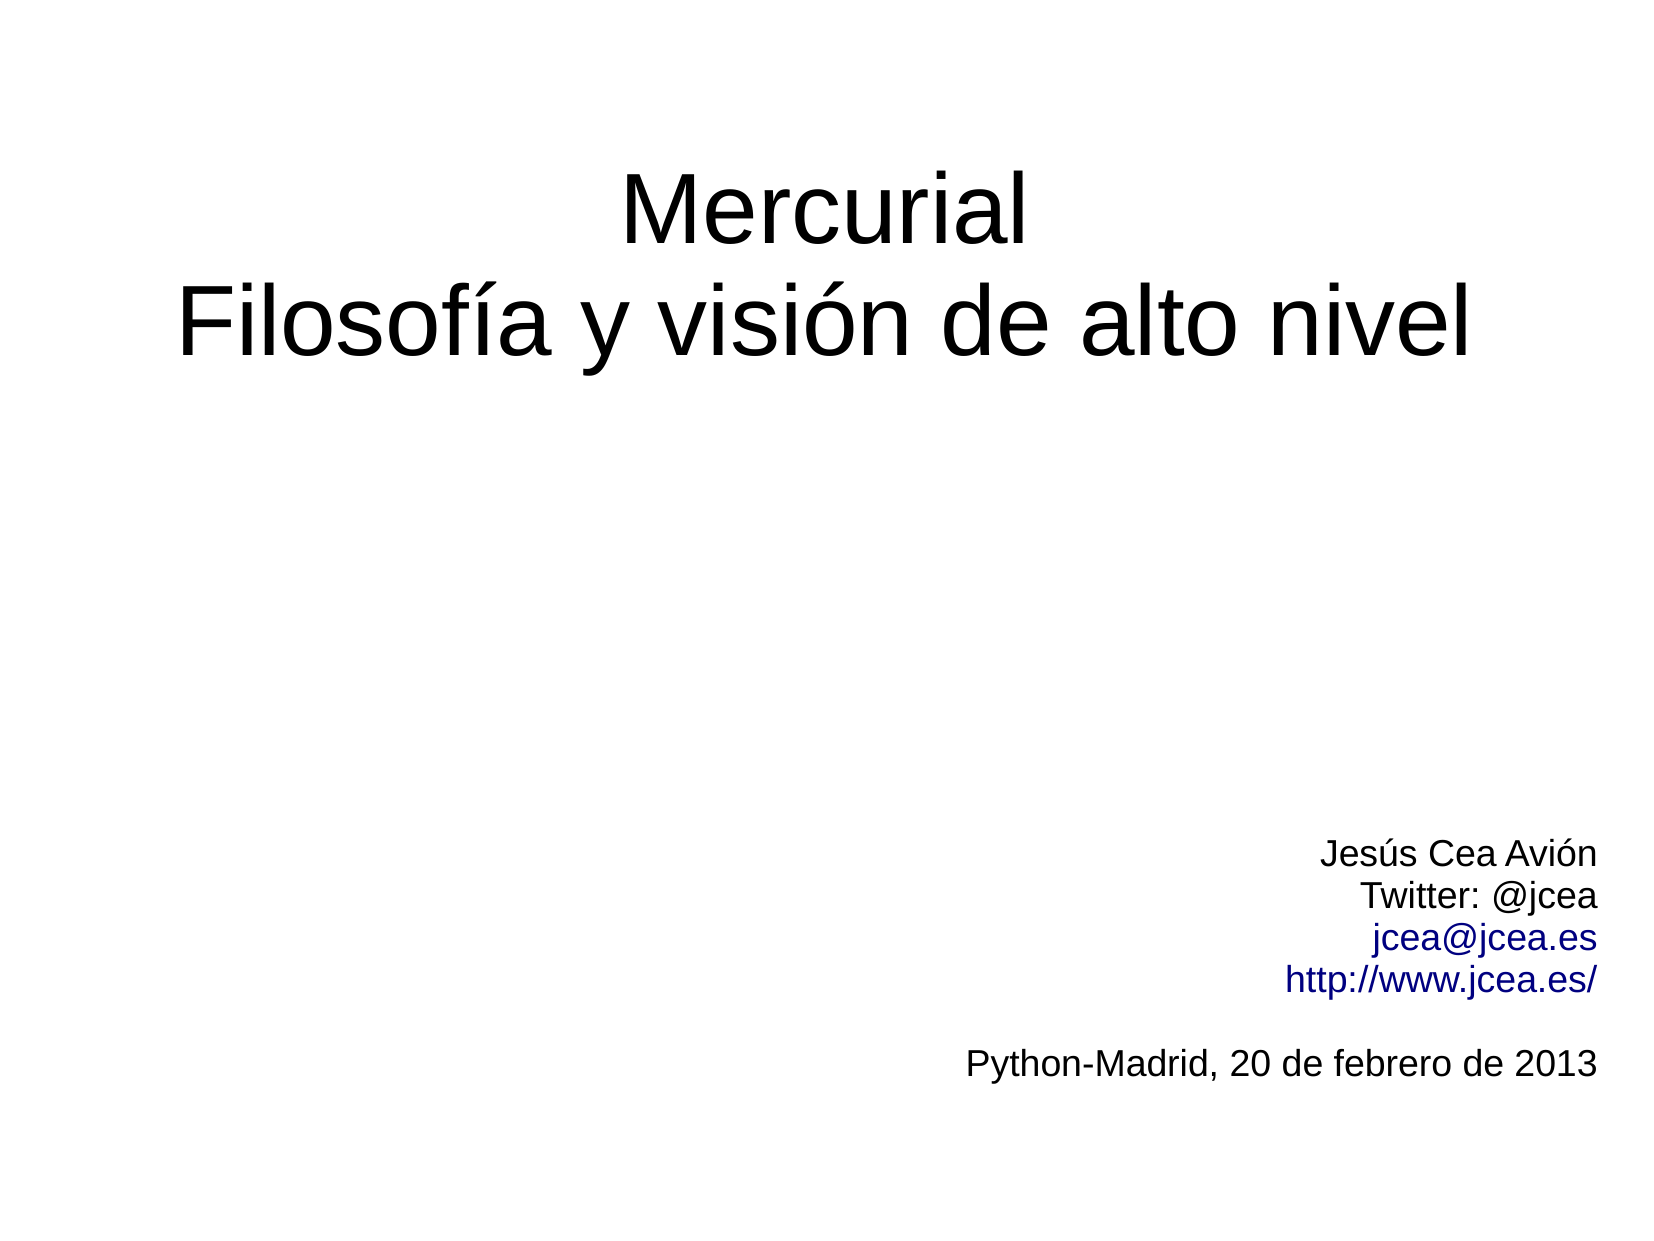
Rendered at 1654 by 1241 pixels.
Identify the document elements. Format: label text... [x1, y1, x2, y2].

text_box Mercurial Filosofía y visión de alto nivel Jesús Cea Avión Twitter: @jcea jcea@jcea.es http://www.jcea.es/ Python-Madrid, 20 de febrero de 2013 [37, 37, 1613, 1201]
